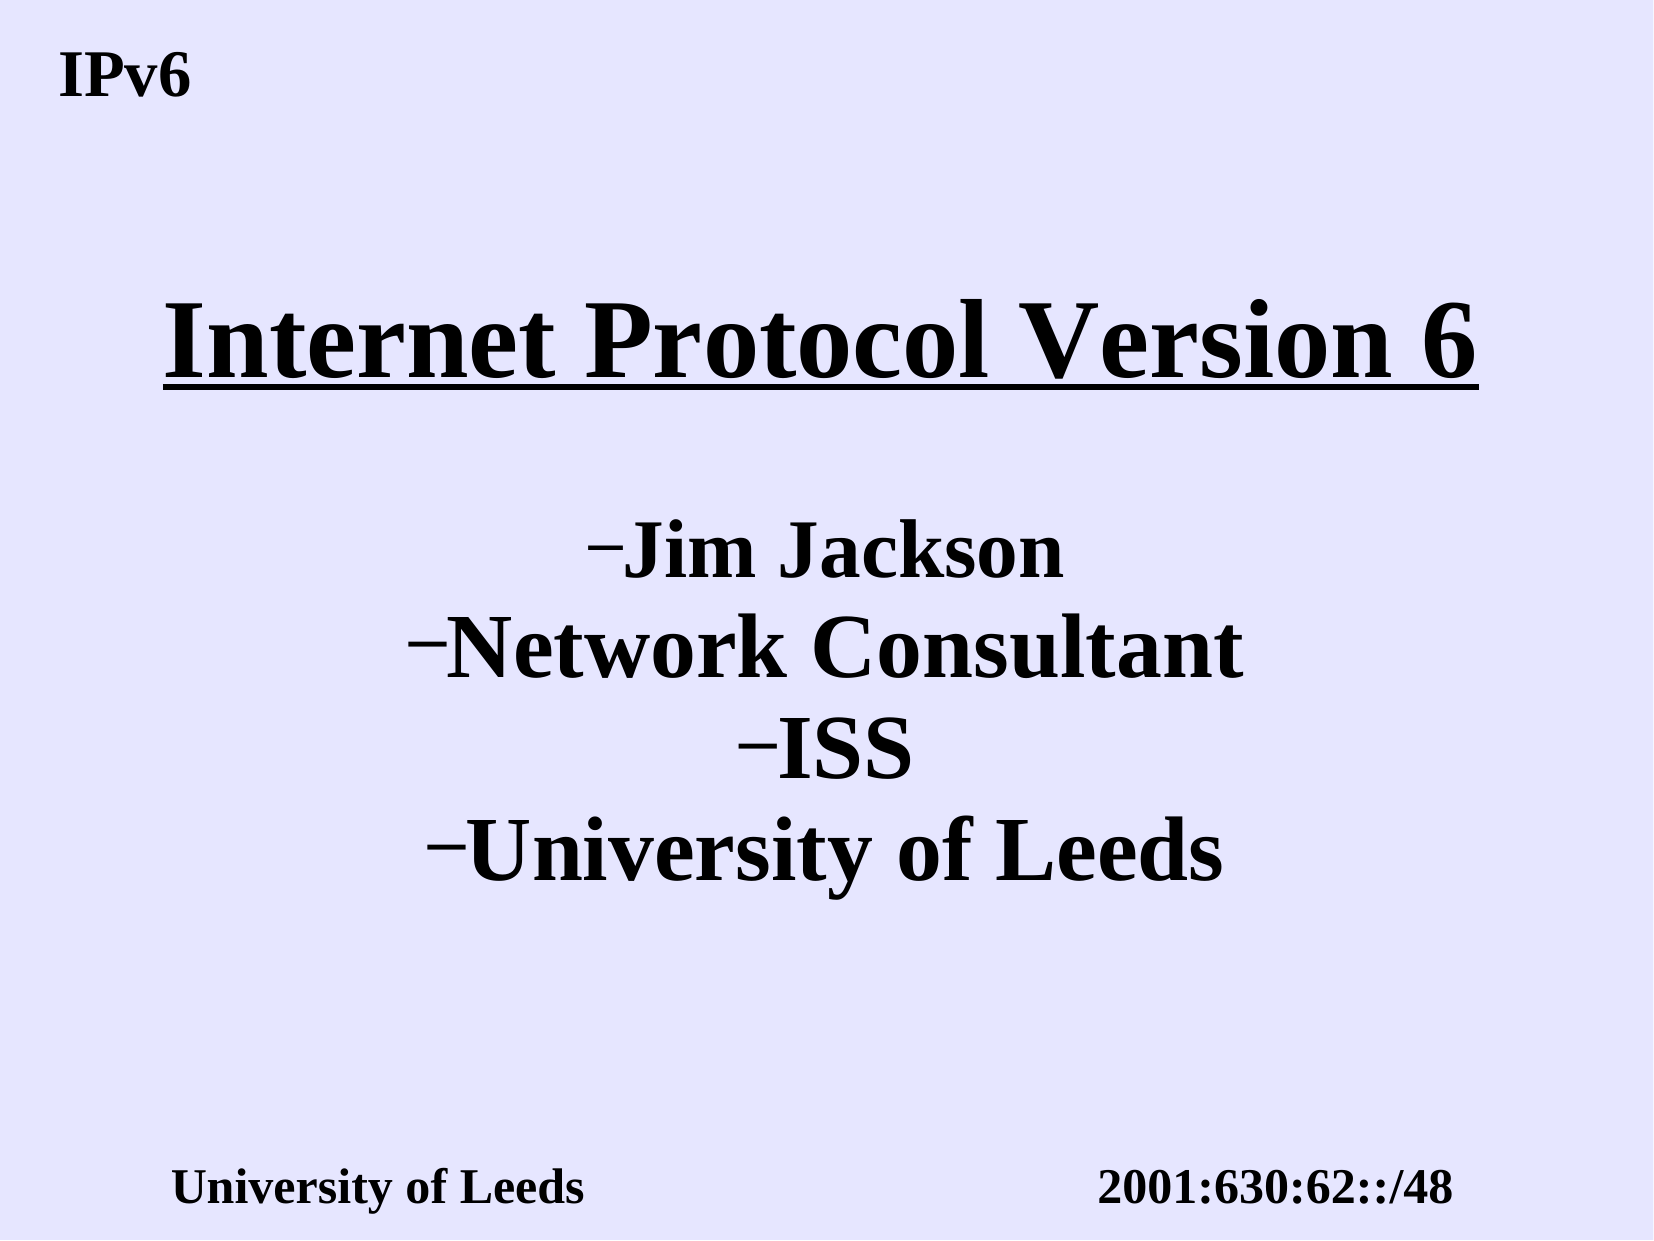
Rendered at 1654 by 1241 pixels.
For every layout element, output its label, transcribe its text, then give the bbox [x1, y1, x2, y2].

subtitle Jim Jackson Network Consultant ISS University of Leeds [82, 295, 1571, 1109]
title Internet Protocol Version 6 [76, 236, 1565, 444]
